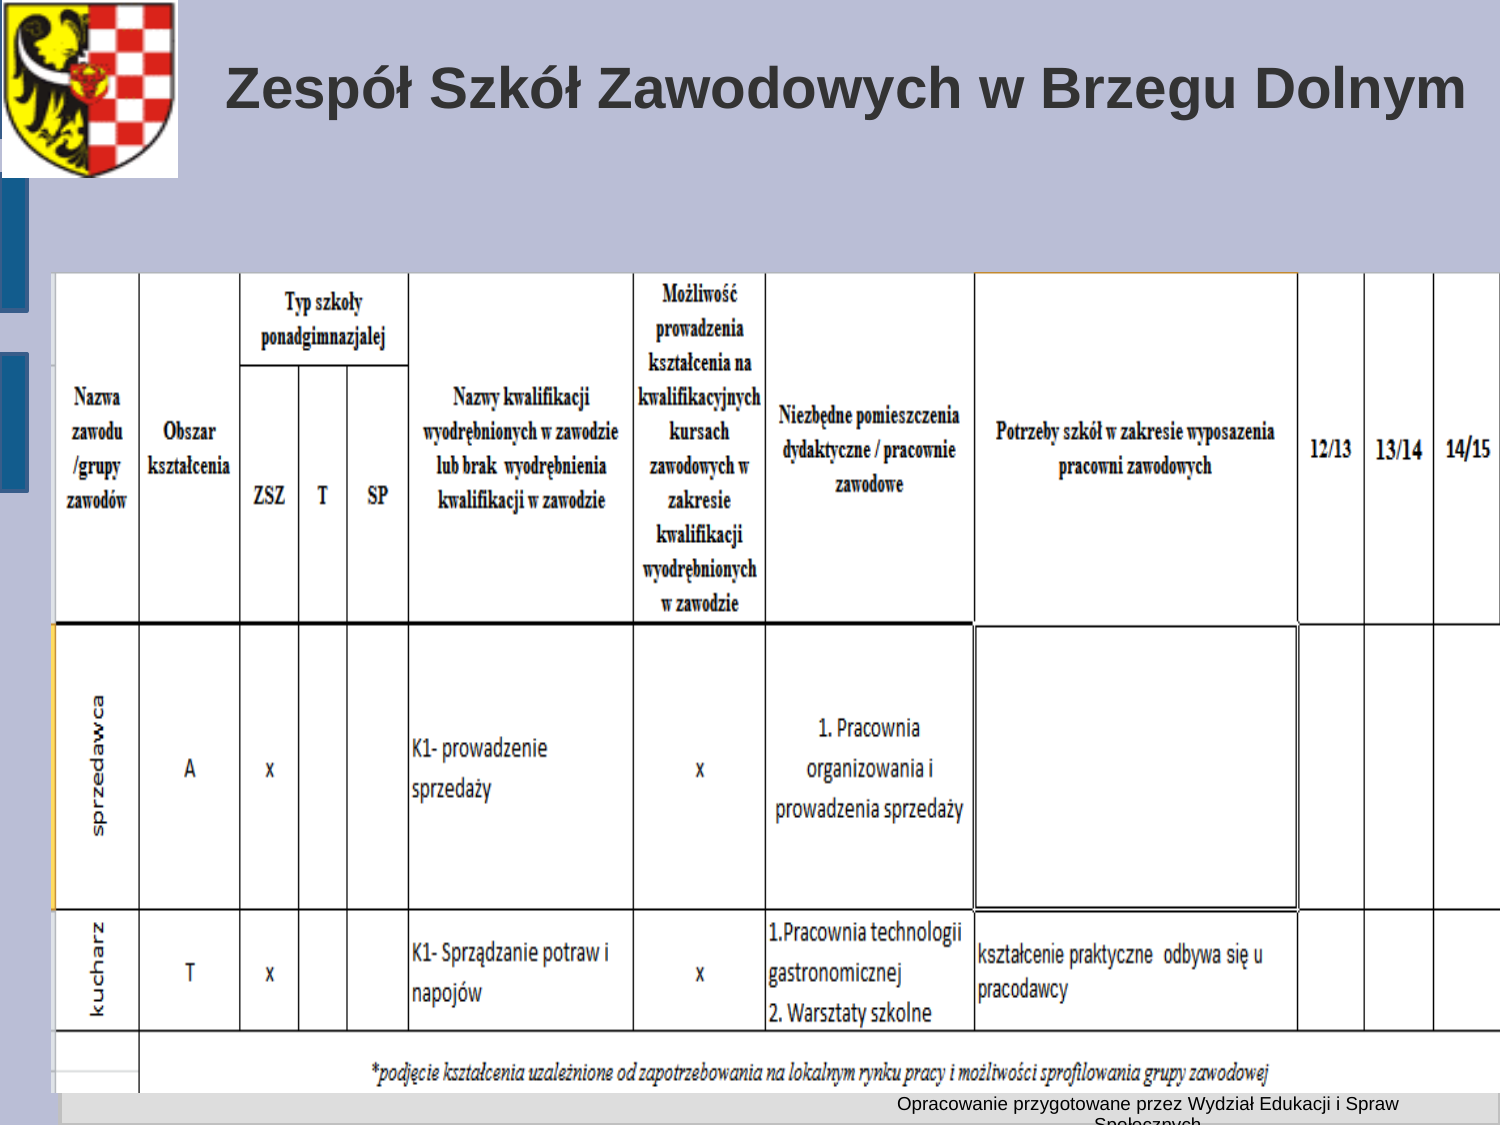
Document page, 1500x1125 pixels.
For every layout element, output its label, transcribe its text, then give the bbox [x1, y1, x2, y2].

picture [2, 0, 178, 178]
chart [51, 272, 1500, 1093]
title Zespół Szkół Zawodowych w Brzegu Dolnym [206, 29, 1488, 148]
text_box Opracowanie przygotowane przez Wydział Edukacji i Spraw Społecznych [826, 1093, 1469, 1123]
